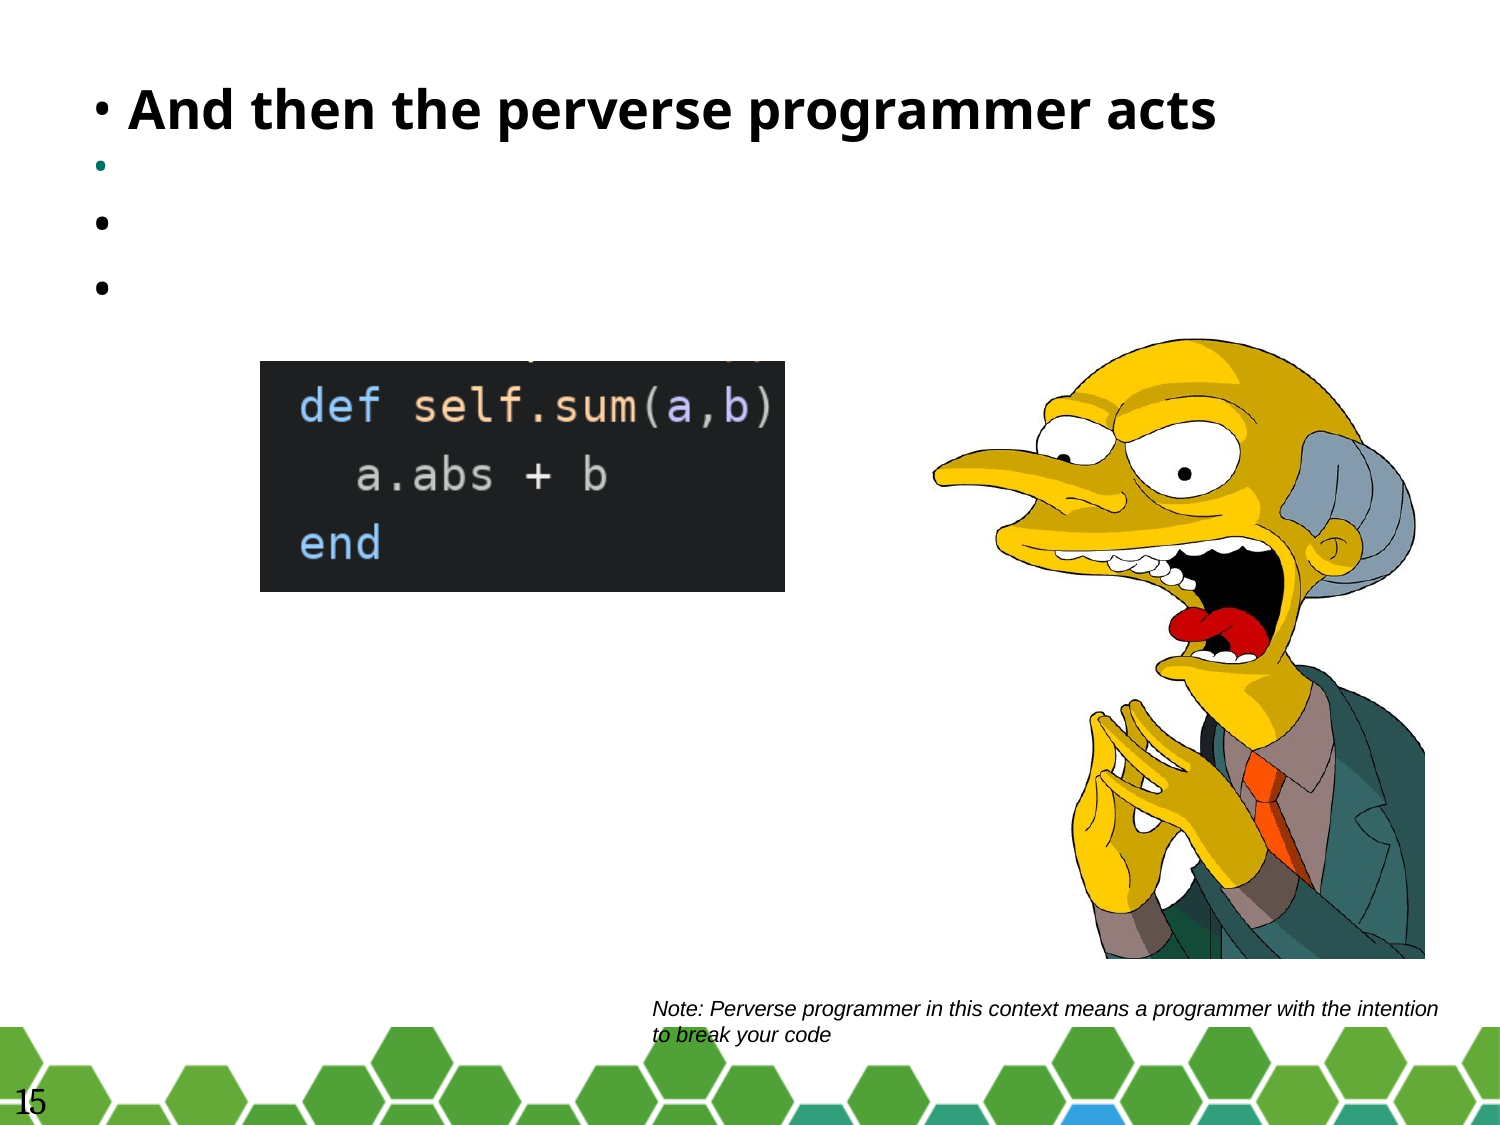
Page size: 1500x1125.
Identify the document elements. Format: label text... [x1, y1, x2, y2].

text_box Note: Perverse programmer in this context means a programmer with the intention to break your code [637, 986, 1459, 1053]
picture [0, 1027, 1500, 1125]
text_box And then the perverse programmer acts [92, 75, 1467, 728]
picture [260, 318, 1425, 959]
